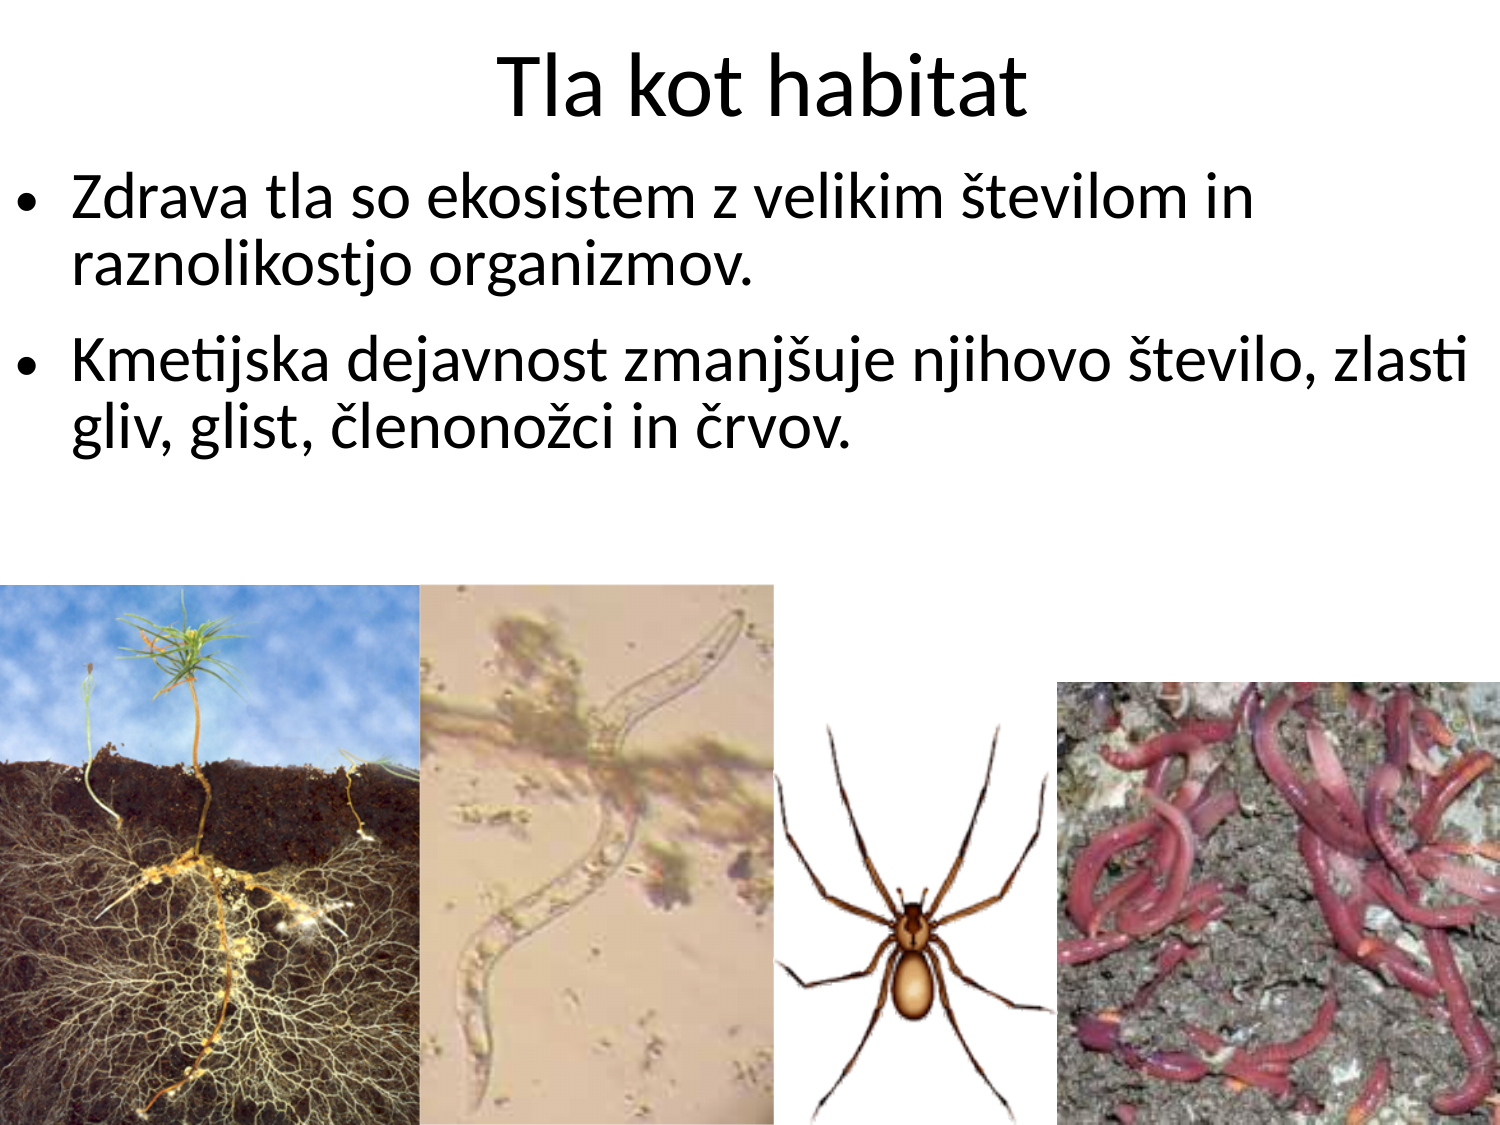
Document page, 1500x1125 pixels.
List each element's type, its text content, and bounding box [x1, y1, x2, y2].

list Zdrava tla so ekosistem z velikim številom in raznolikostjo organizmov. Kmetijska dejavnost zmanjšuje njihovo število, zlasti gliv, glist, členonožci in črvov. [0, 160, 1500, 563]
title Tla kot habitat [88, 0, 1439, 160]
picture [0, 584, 1500, 1125]
